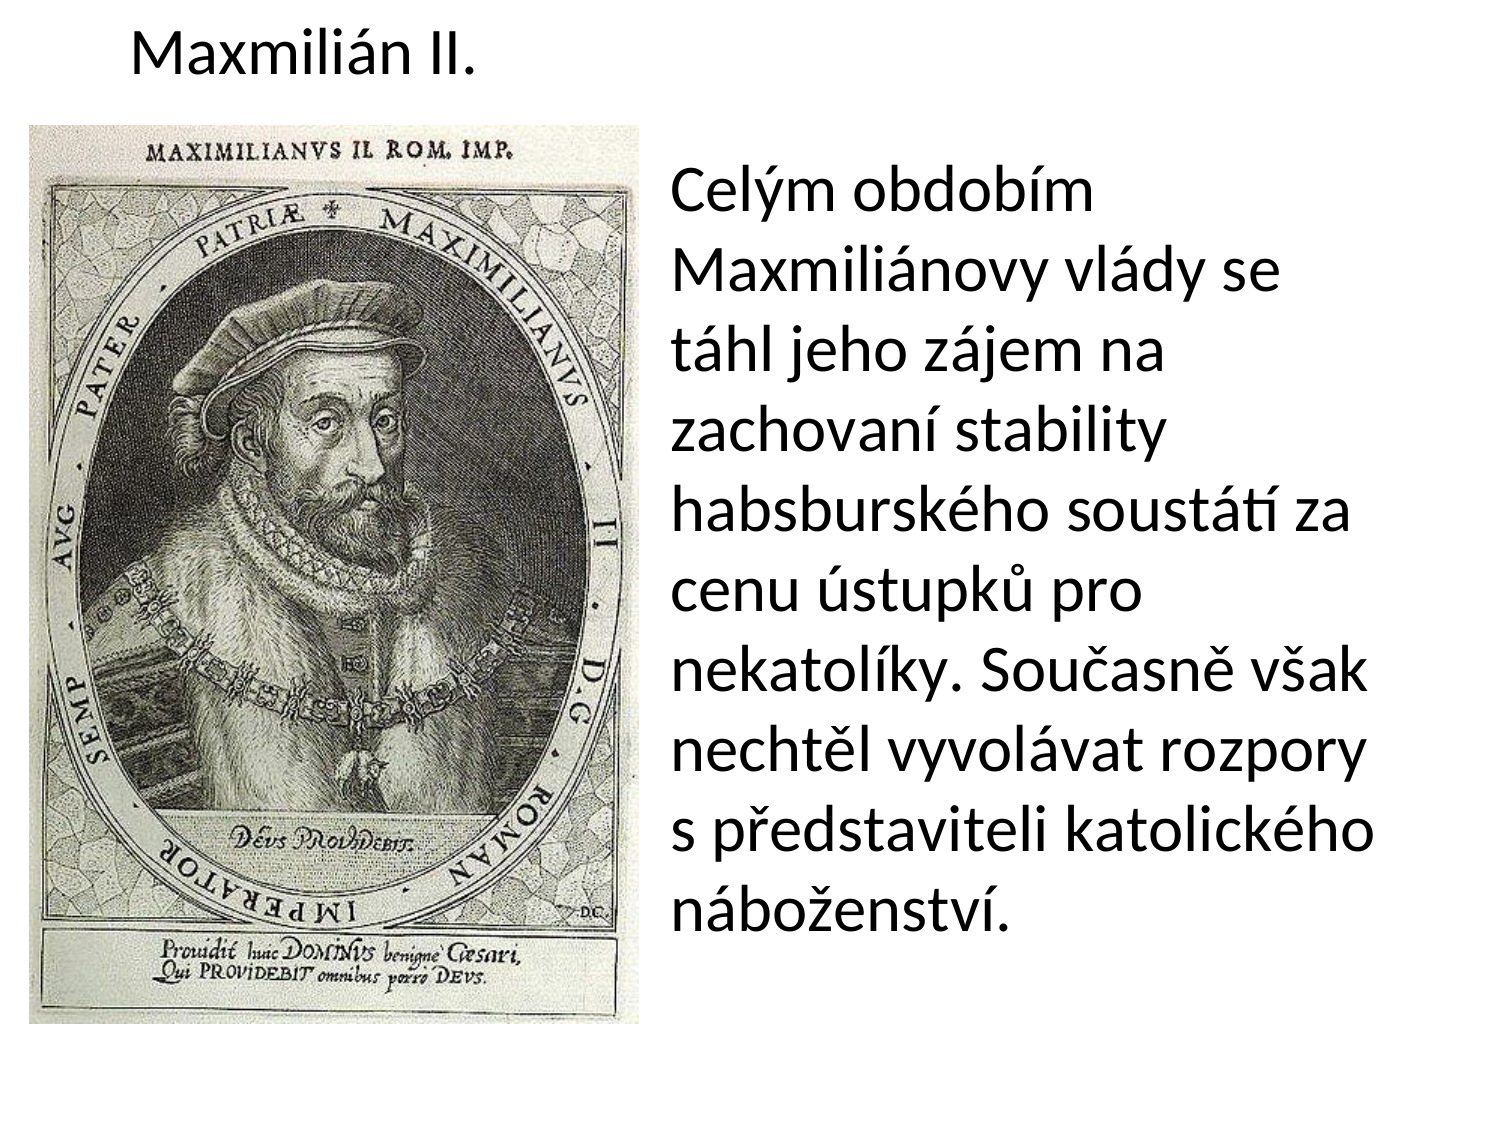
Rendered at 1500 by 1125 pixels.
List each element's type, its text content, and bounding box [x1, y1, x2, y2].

picture [29, 125, 639, 1024]
text_box Maxmilián II. [114, 0, 494, 96]
text_box Celým obdobím Maxmiliánovy vlády se táhl jeho zájem na zachovaní stability habsburského soustátí za cenu ústupků pro nekatolíky. Současně však nechtěl vyvolávat rozpory s představiteli katolického náboženství. [655, 137, 1406, 953]
